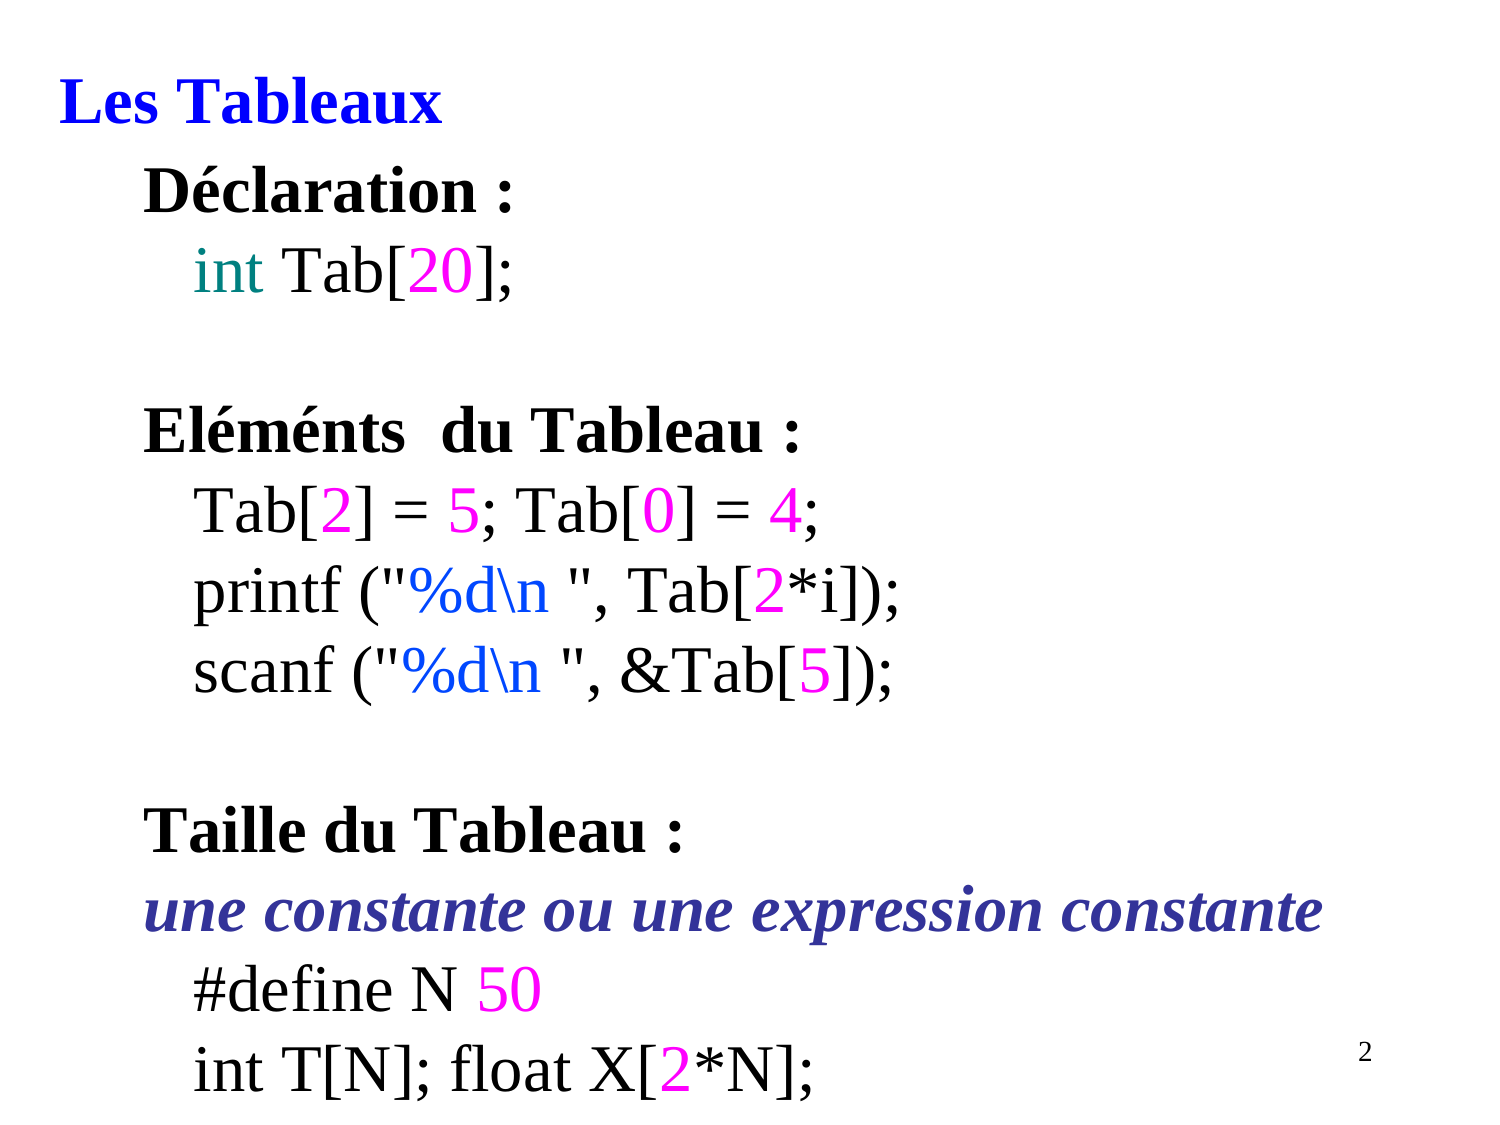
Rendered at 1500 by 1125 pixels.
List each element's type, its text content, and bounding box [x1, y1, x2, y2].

text_box Déclaration : int Tab[20]; Eléménts du Tableau : Tab[2] = 5; Tab[0] = 4; printf ("%d\n ", Tab[2*i]); scanf ("%d\n ", &Tab[5]); Taille du Tableau : une constante ou une expression constante #define N 50 int T[N]; float X[2*N]; [128, 137, 1341, 1113]
text_box Les Tableaux [44, 49, 459, 145]
